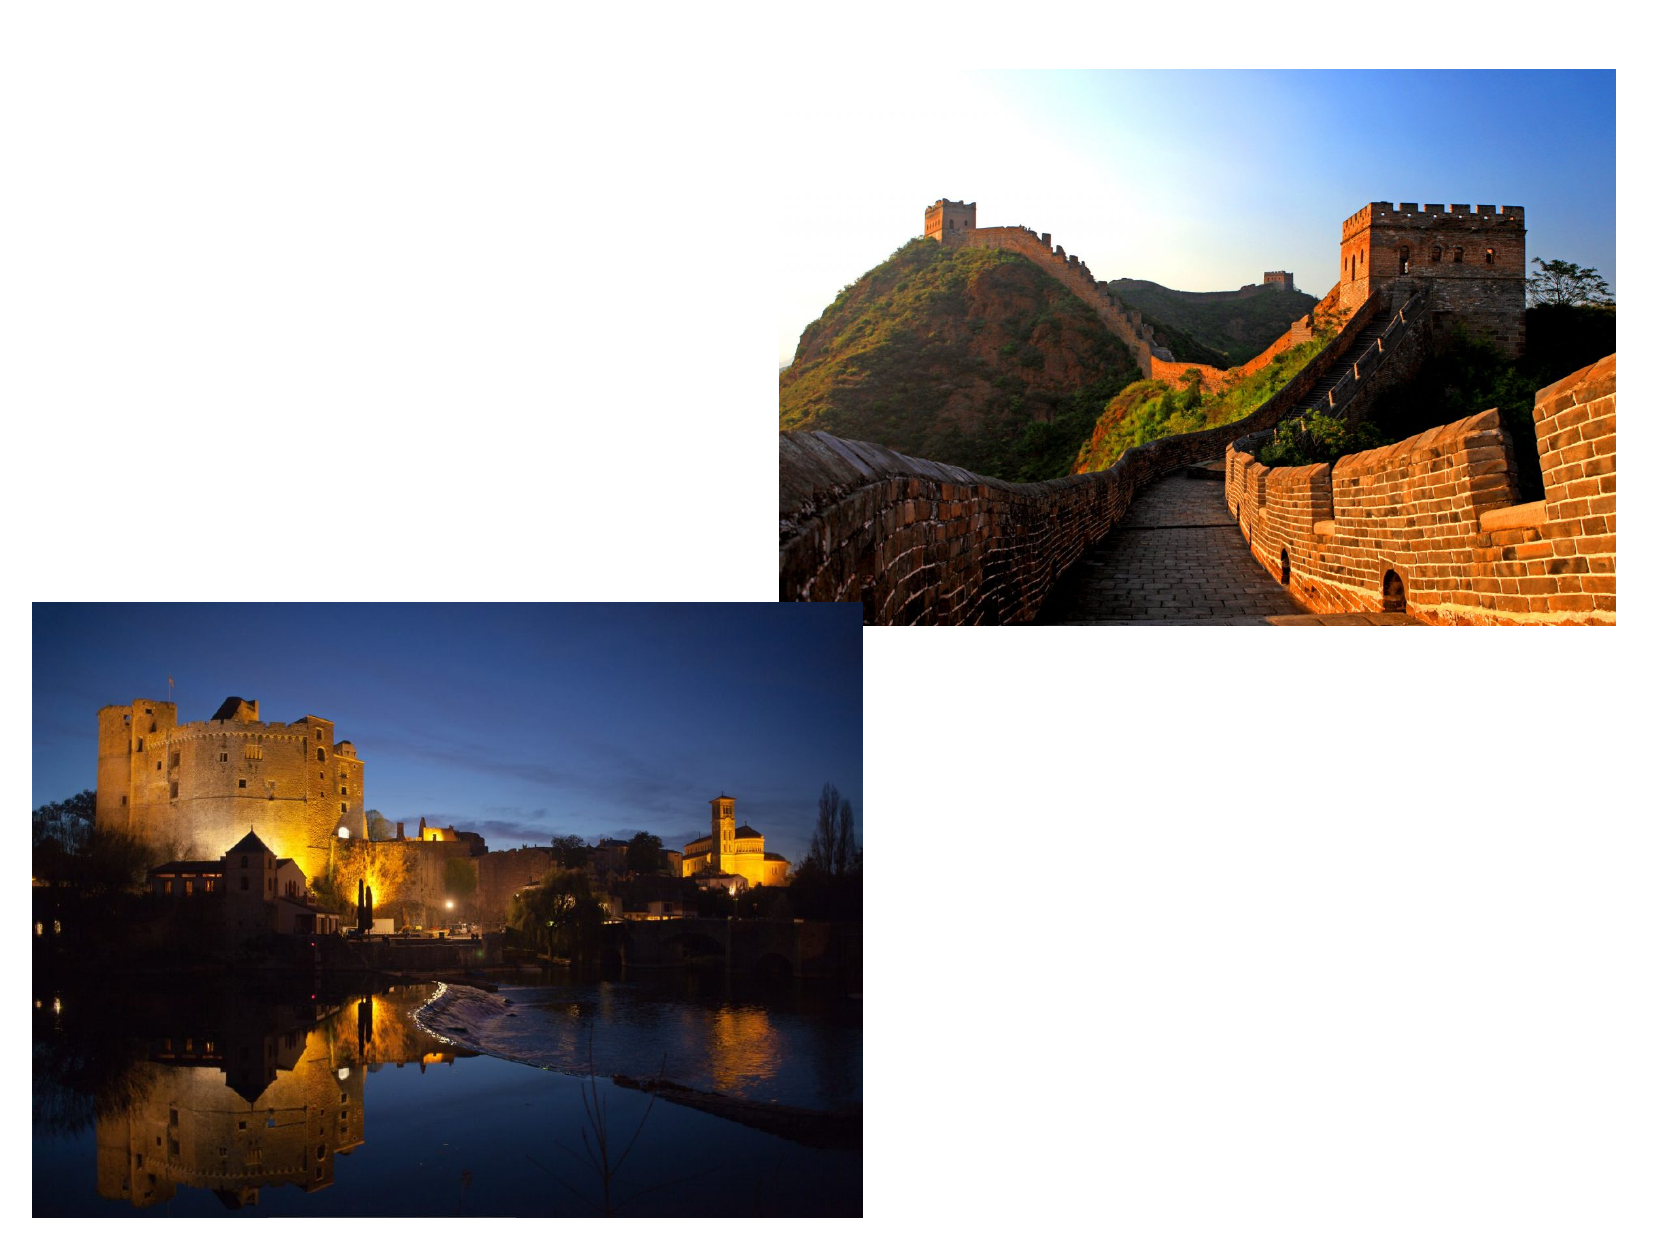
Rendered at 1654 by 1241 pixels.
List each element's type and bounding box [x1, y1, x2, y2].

picture [32, 69, 1616, 1218]
